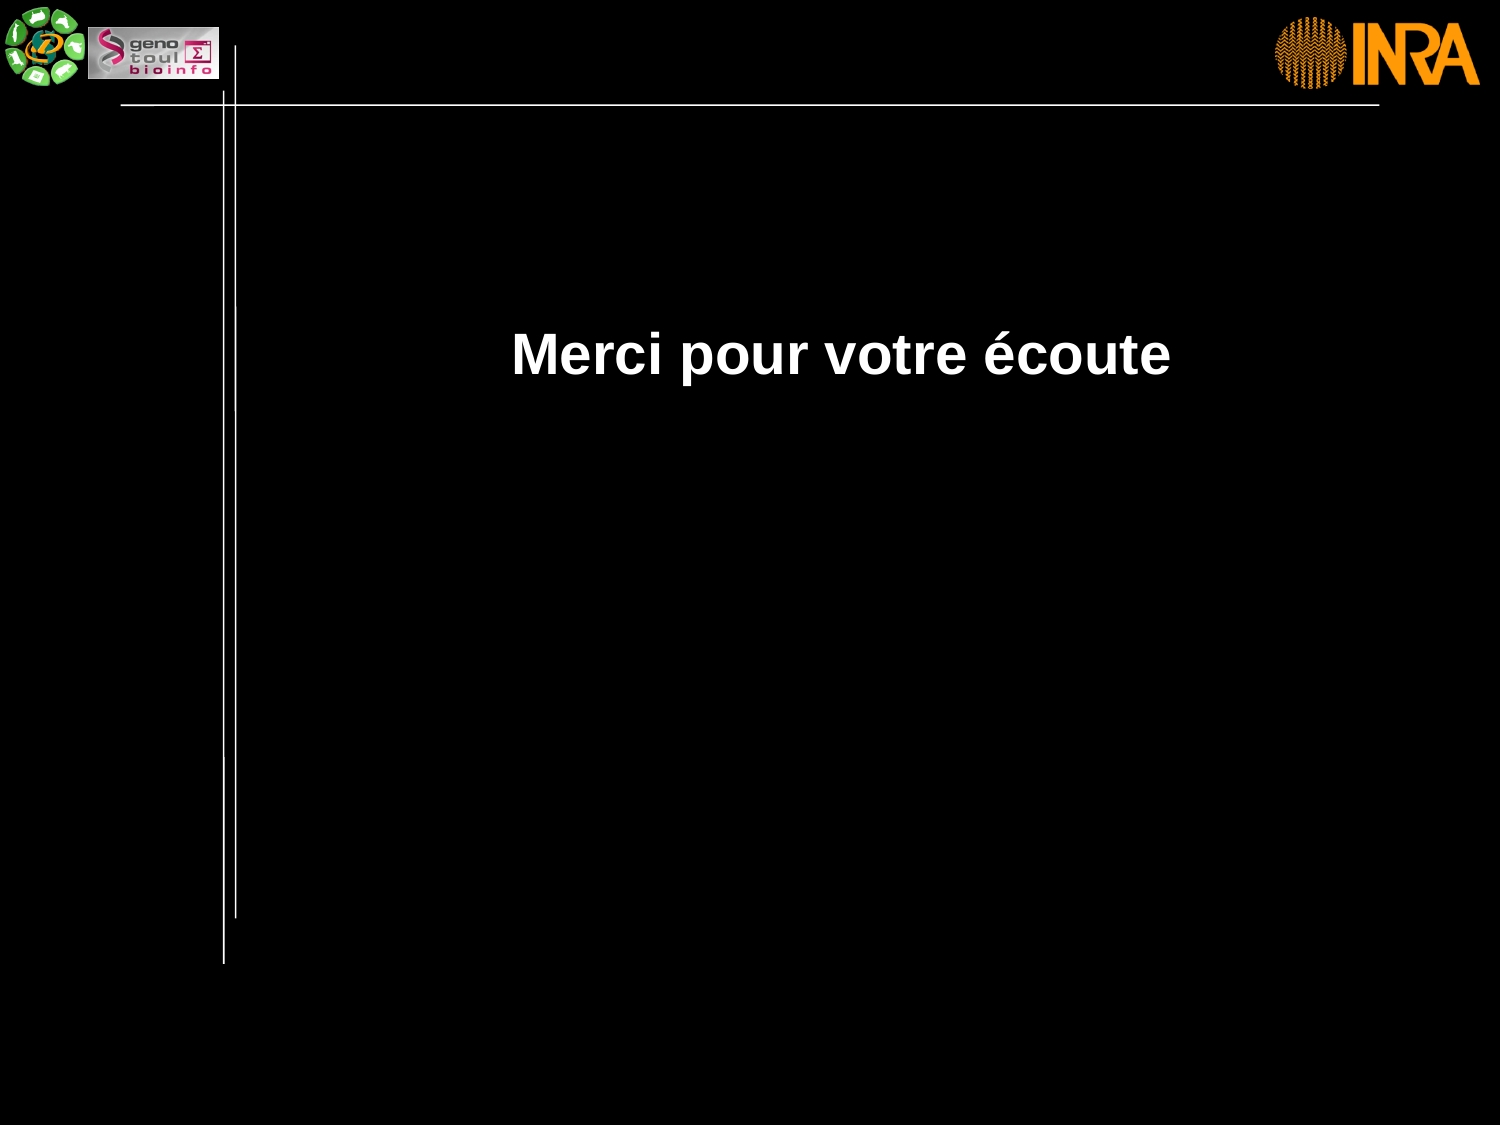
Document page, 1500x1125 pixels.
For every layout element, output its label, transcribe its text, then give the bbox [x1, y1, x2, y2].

text_box Merci pour votre écoute [218, 314, 1465, 615]
